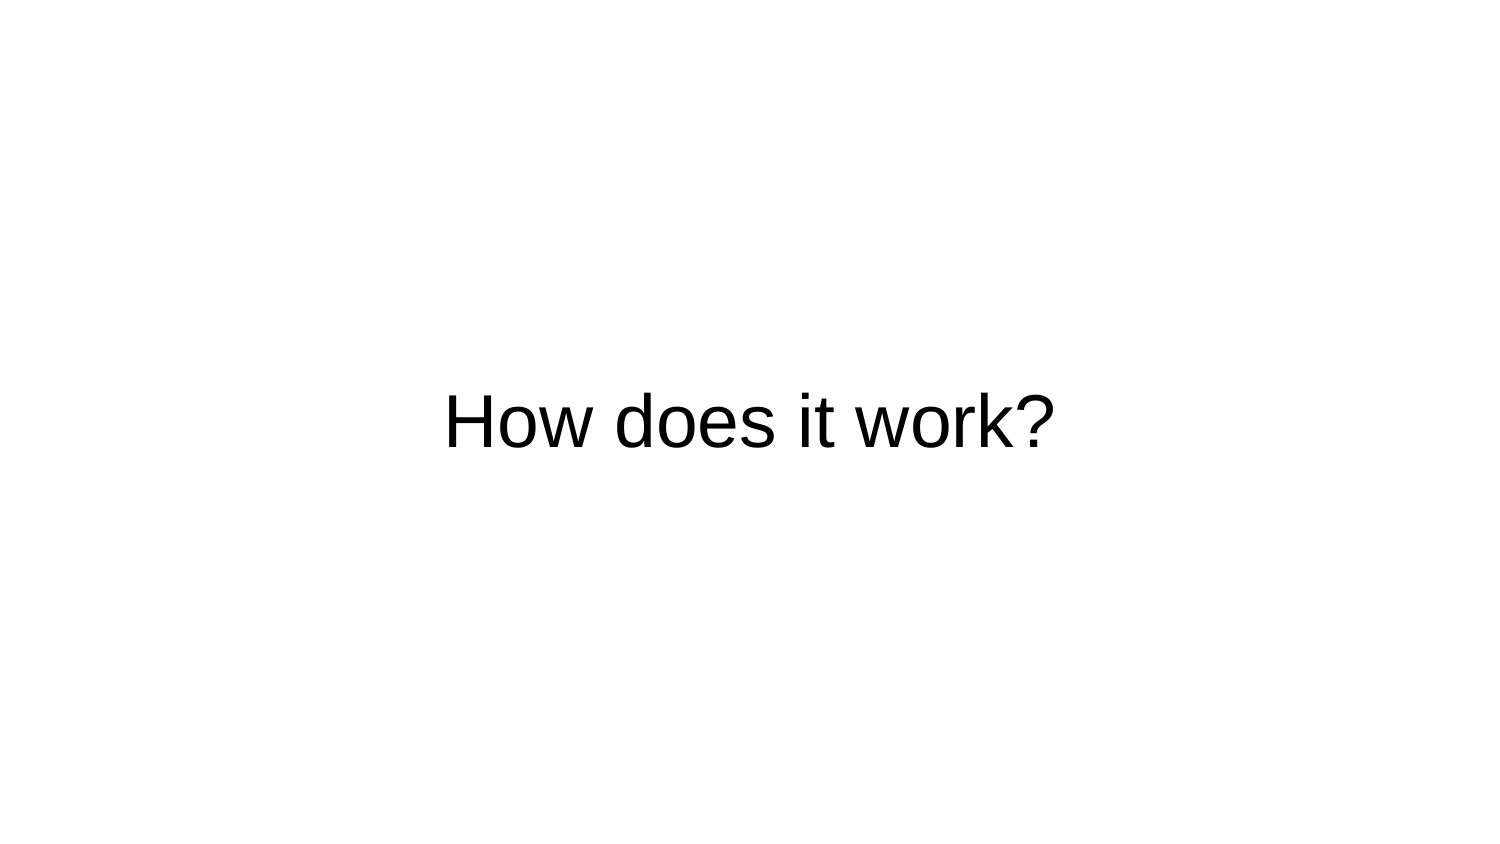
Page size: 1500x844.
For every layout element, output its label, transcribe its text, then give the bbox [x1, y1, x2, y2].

title How does it work? [51, 352, 1449, 491]
